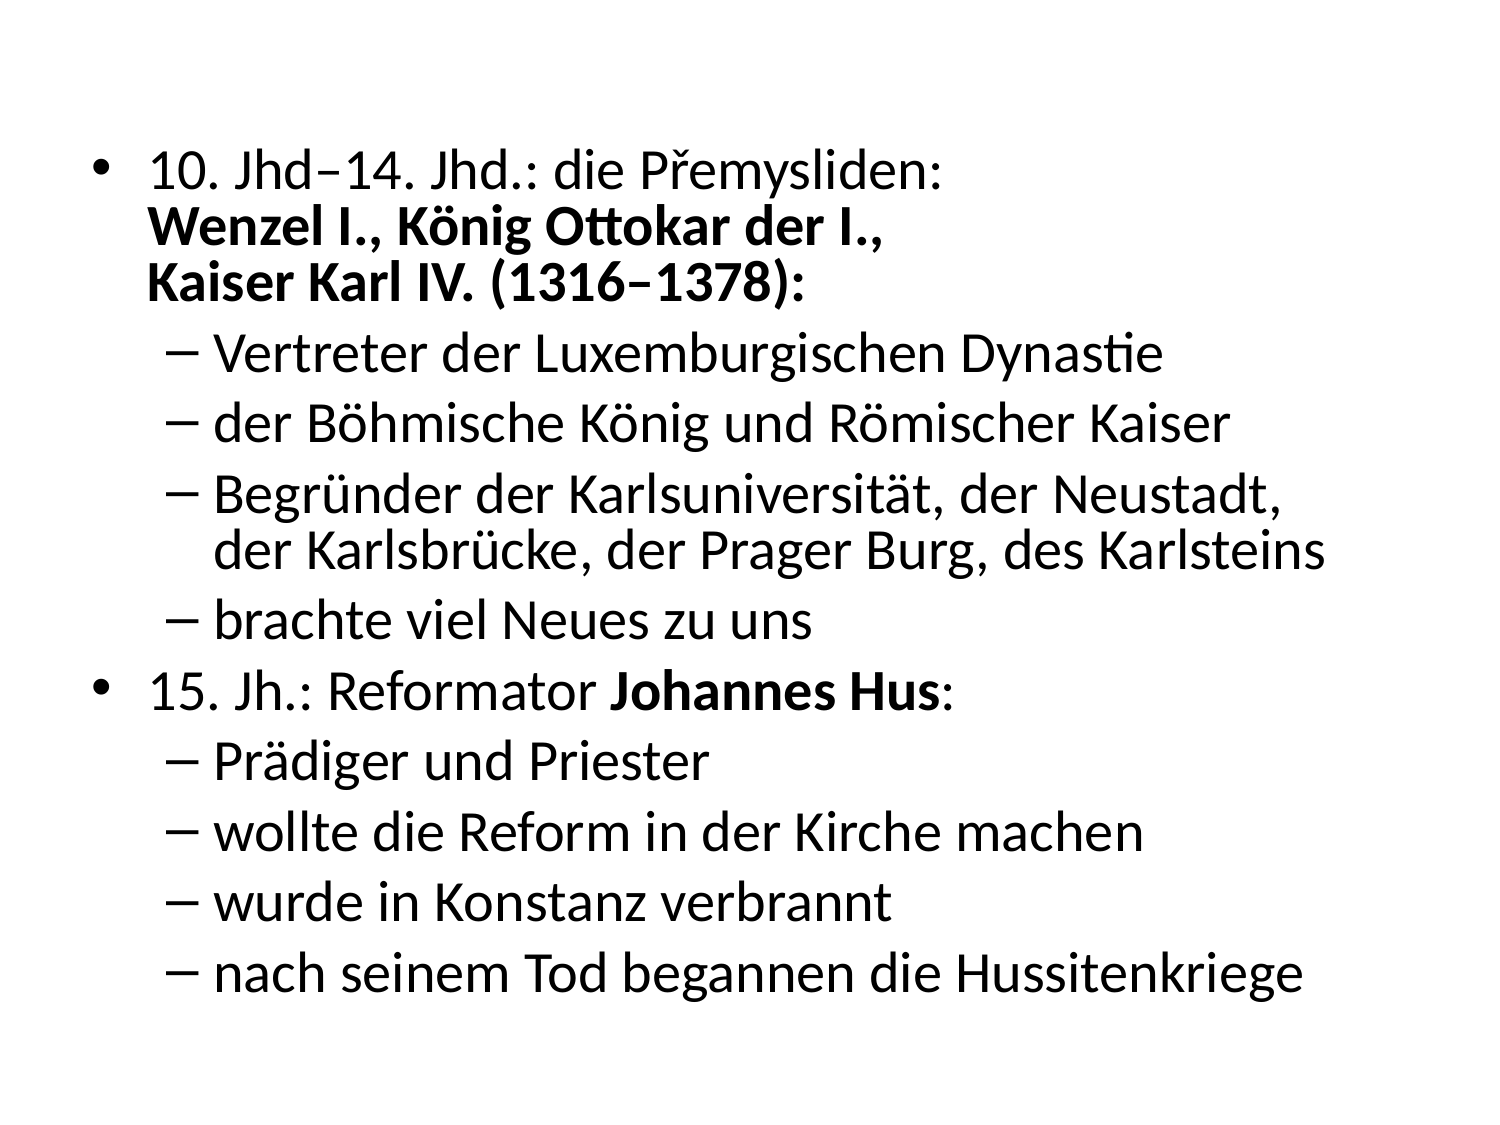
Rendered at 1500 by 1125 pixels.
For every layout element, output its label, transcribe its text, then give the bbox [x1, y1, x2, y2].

list 10. Jhd–14. Jhd.: die Přemysliden: Wenzel I., König Ottokar der I., Kaiser Karl IV. (1316–1378): Vertreter der Luxemburgischen Dynastie der Böhmische König und Römischer Kaiser Begründer der Karlsuniversität, der Neustadt, der Karlsbrücke, der Prager Burg, des Karlsteins brachte viel Neues zu uns 15. Jh.: Reformator Johannes Hus: Prädiger und Priester wollte die Reform in der Kirche machen wurde in Konstanz verbrannt nach seinem Tod begannen die Hussitenkriege [76, 137, 1427, 1012]
